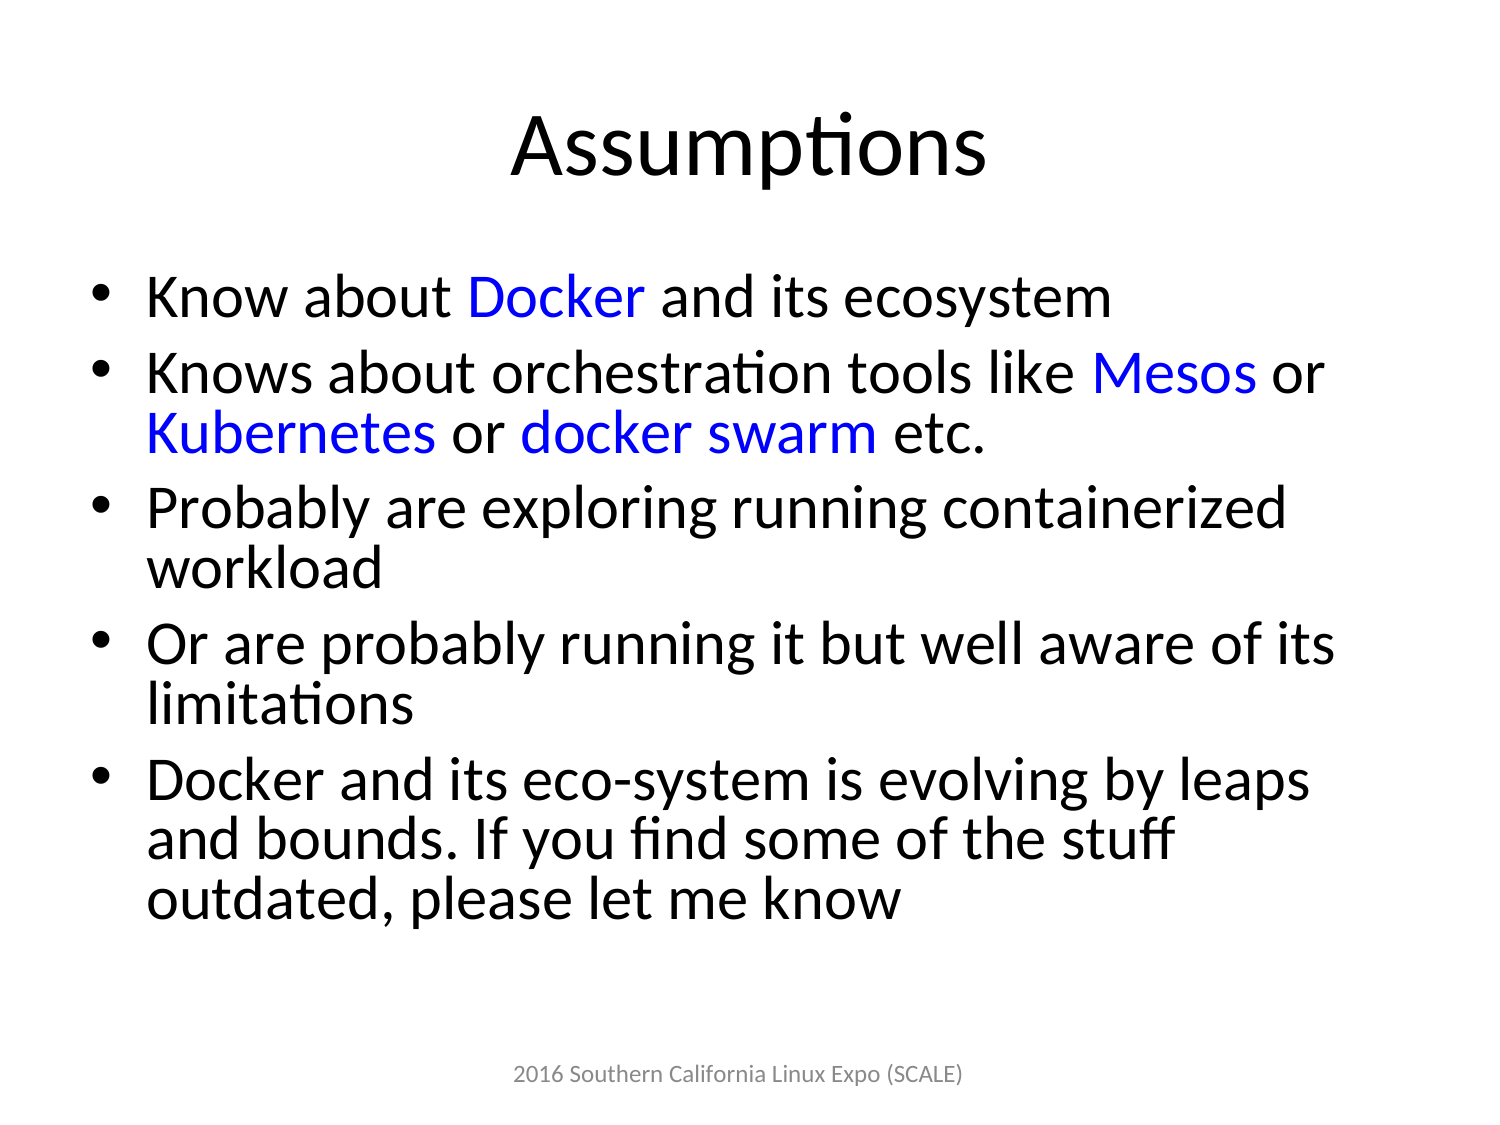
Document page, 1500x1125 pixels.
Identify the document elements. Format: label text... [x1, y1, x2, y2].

text_box 2016 Southern California Linux Expo (SCALE) [379, 1042, 1105, 1103]
title Assumptions [75, 45, 1426, 233]
list Know about Docker and its ecosystem Knows about orchestration tools like Mesos or Kubernetes or docker swarm etc. Probably are exploring running containerized workload Or are probably running it but well aware of its limitations Docker and its eco-system is evolving by leaps and bounds. If you find some of the stuff outdated, please let me know [75, 262, 1426, 1005]
